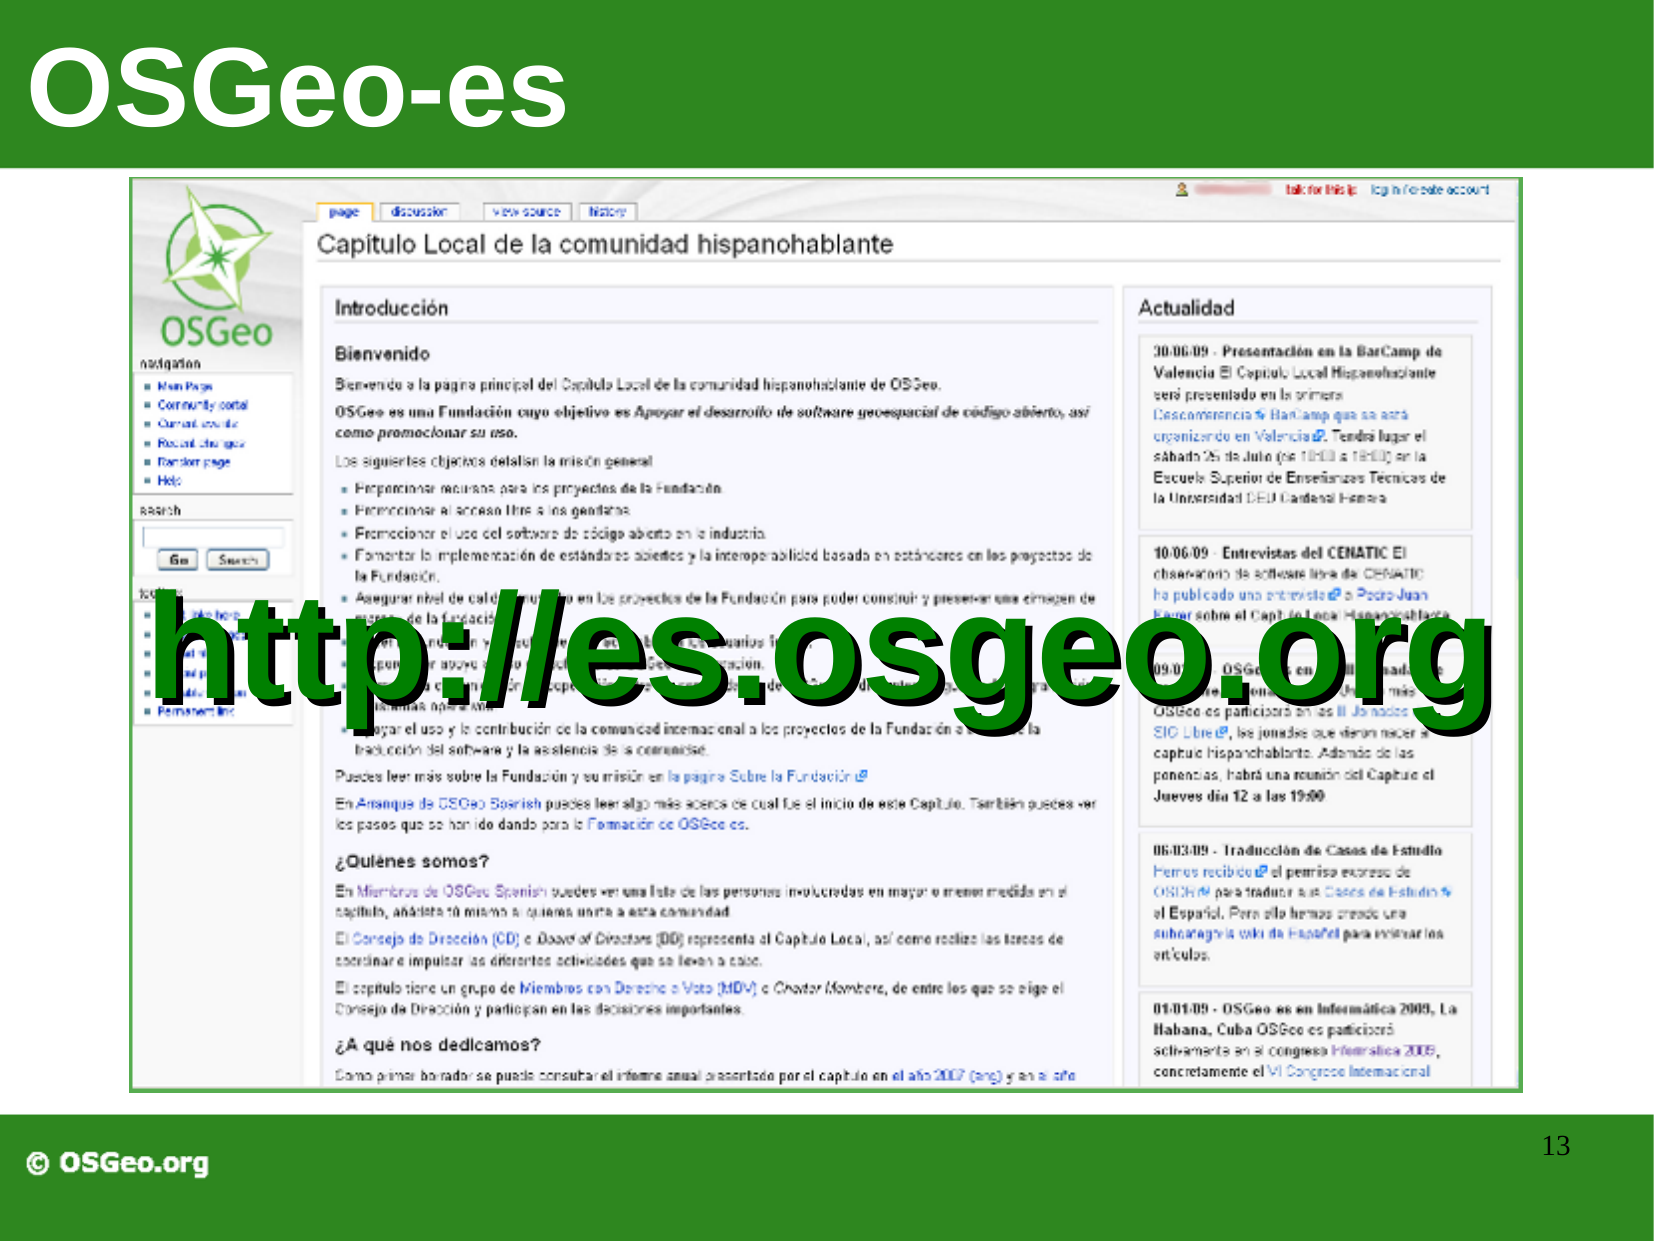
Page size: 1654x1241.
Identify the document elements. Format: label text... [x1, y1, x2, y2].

text_box OSGeo-es [12, 17, 586, 159]
picture [0, 0, 1654, 1241]
text_box http://es.osgeo.org [130, 555, 1512, 739]
